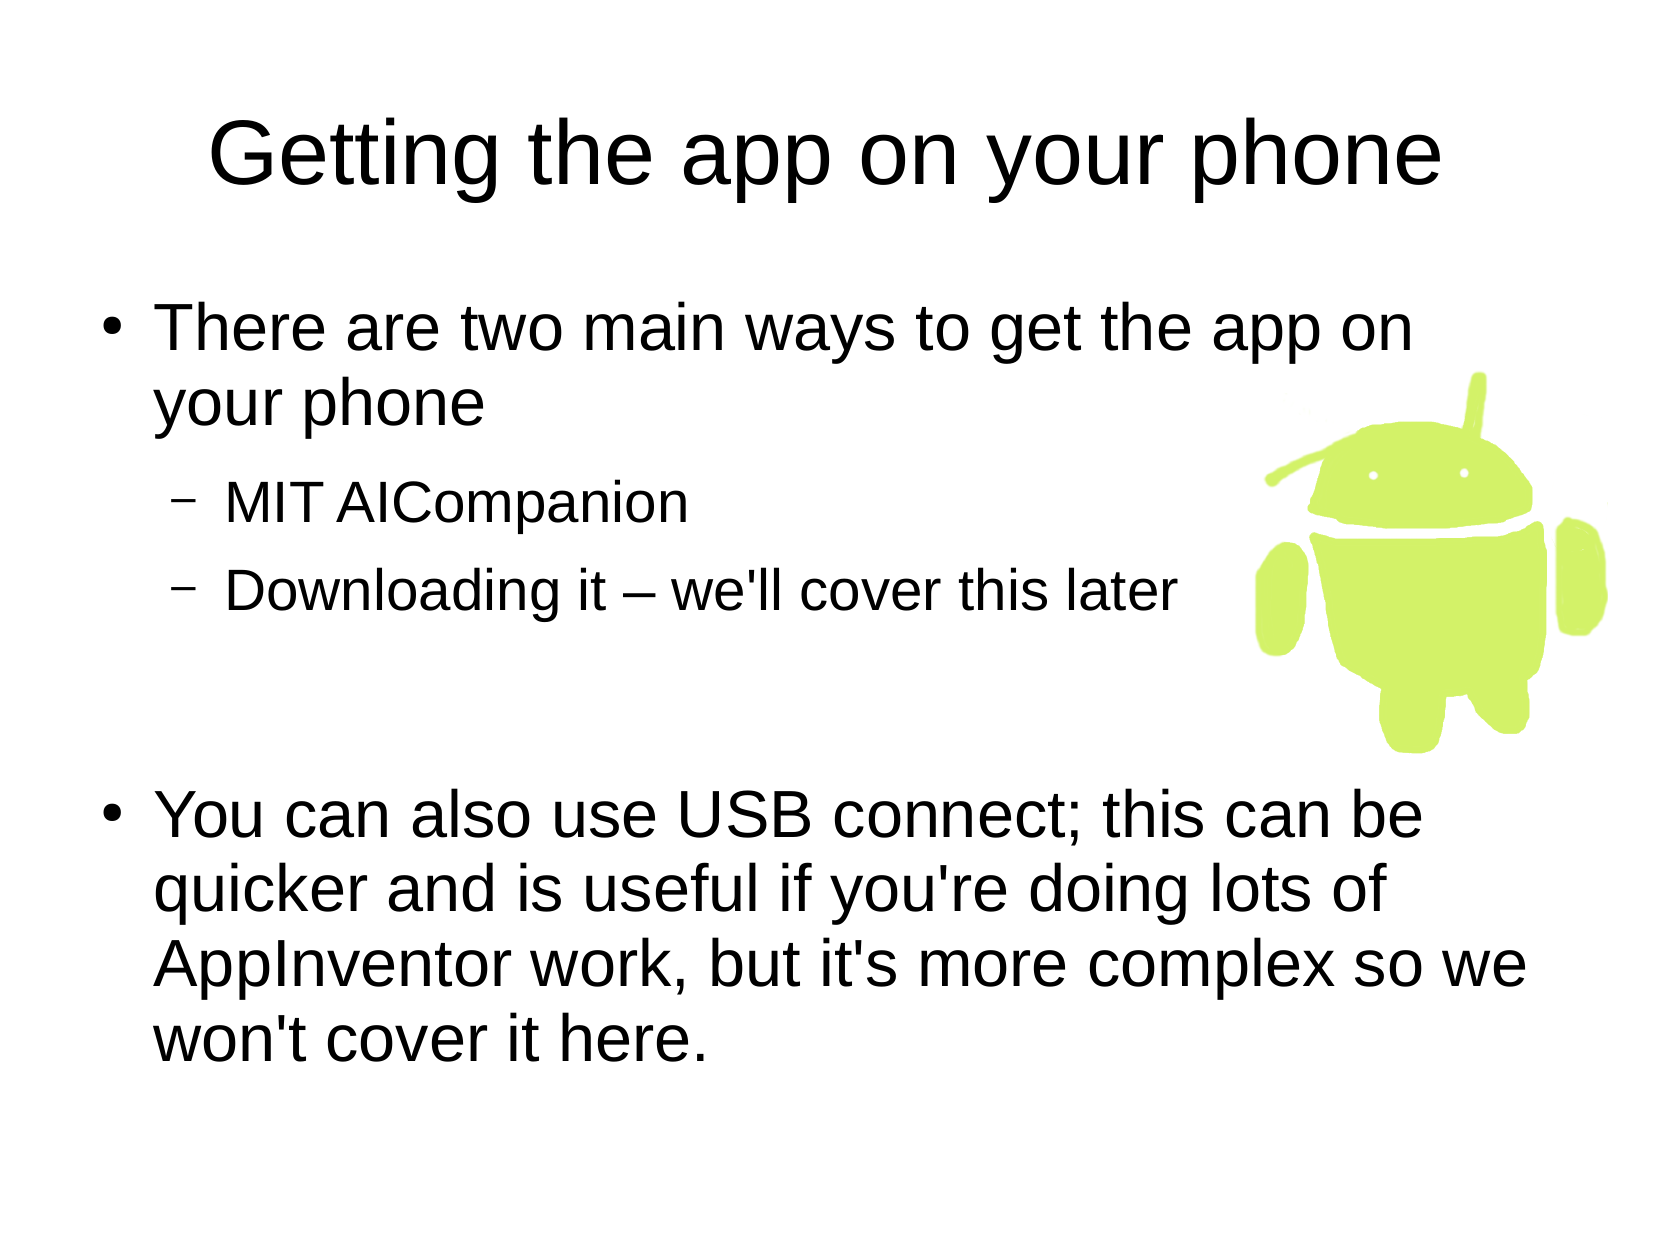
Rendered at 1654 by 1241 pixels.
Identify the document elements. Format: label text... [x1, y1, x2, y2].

title Getting the app on your phone [82, 49, 1571, 257]
picture [1538, 359, 1608, 806]
list There are two main ways to get the app on your phone MIT AICompanion Downloading it – we'll cover this later You can also use USB connect; this can be quicker and is useful if you're doing lots of AppInventor work, but it's more complex so we won't cover it here. [82, 290, 1538, 1081]
